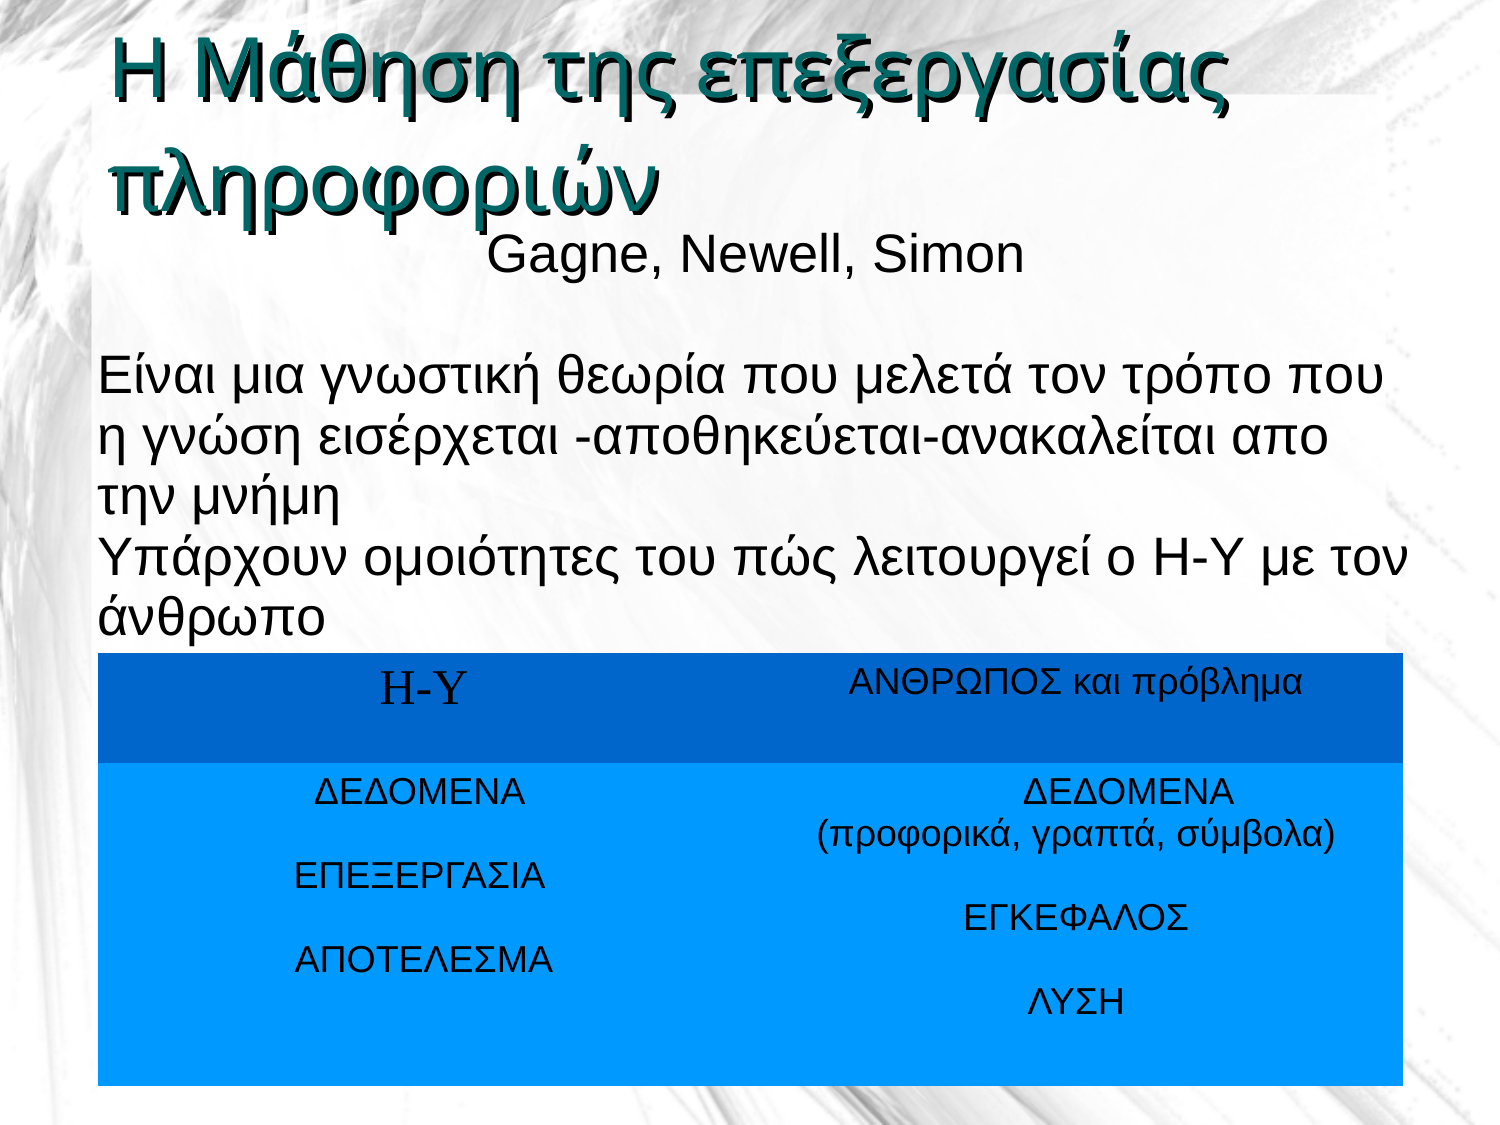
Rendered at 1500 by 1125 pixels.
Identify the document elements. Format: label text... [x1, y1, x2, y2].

subtitle Gagne, Newell, Simon Είναι μια γνωστική θεωρία που μελετά τον τρόπο που η γνώση εισέρχεται -αποθηκεύεται-ανακαλείται απο την μνήμη Υπάρχουν ομοιότητες του πώς λειτουργεί ο Η-Υ με τον άνθρωπο [97, 223, 1416, 951]
table_cell ΔΕΔΟΜΕΝΑ (προφορικά, γραπτά, σύμβολα) ΕΓΚΕΦΑΛΟΣ ΛΥΣΗ [750, 763, 1403, 1086]
table_header Η-Υ [98, 653, 750, 763]
table_cell ΔΕΔΟΜΕΝΑ ΕΠΕΞΕΡΓΑΣΙΑ ΑΠΟΤΕΛΕΣΜΑ [98, 763, 750, 1086]
picture [0, 0, 1500, 1125]
title Η Mάθηση της επεξεργασίας πληροφοριών [107, 20, 1367, 223]
table_header ΑΝΘΡΩΠΟΣ και πρόβλημα [750, 653, 1403, 763]
